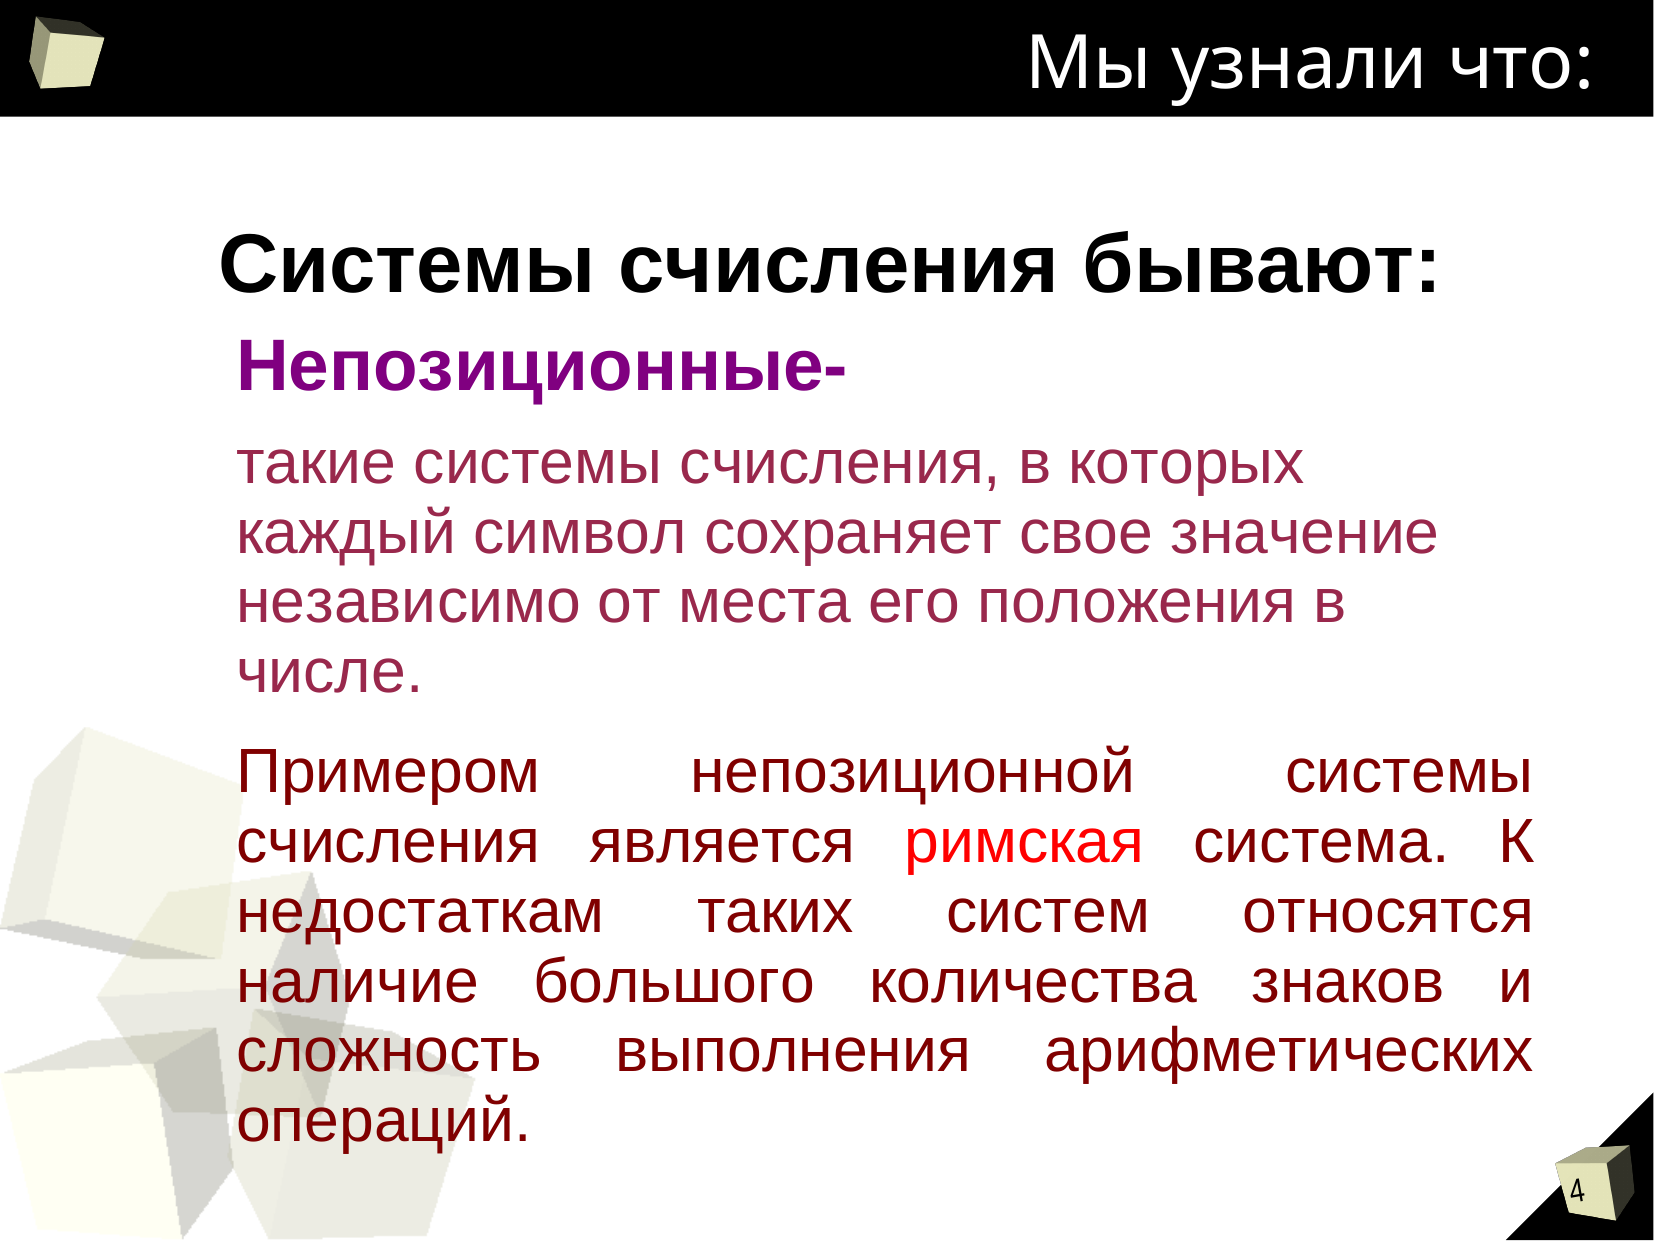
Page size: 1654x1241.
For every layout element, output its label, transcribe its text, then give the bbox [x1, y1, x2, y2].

text_box Непозиционные- [236, 324, 1447, 407]
title Мы узнали что: [118, 0, 1595, 119]
picture [0, 726, 477, 1241]
list Системы счисления бывают: [147, 217, 1505, 384]
text_box Примером непозиционной системы счисления является римская система. К недостаткам таких систем относятся наличие большого количества знаков и сложность выполнения арифметических операций. [236, 736, 1536, 1154]
text_box такие системы счисления, в которых каждый символ сохраняет свое значение независимо от места его положения в числе. [236, 426, 1506, 736]
